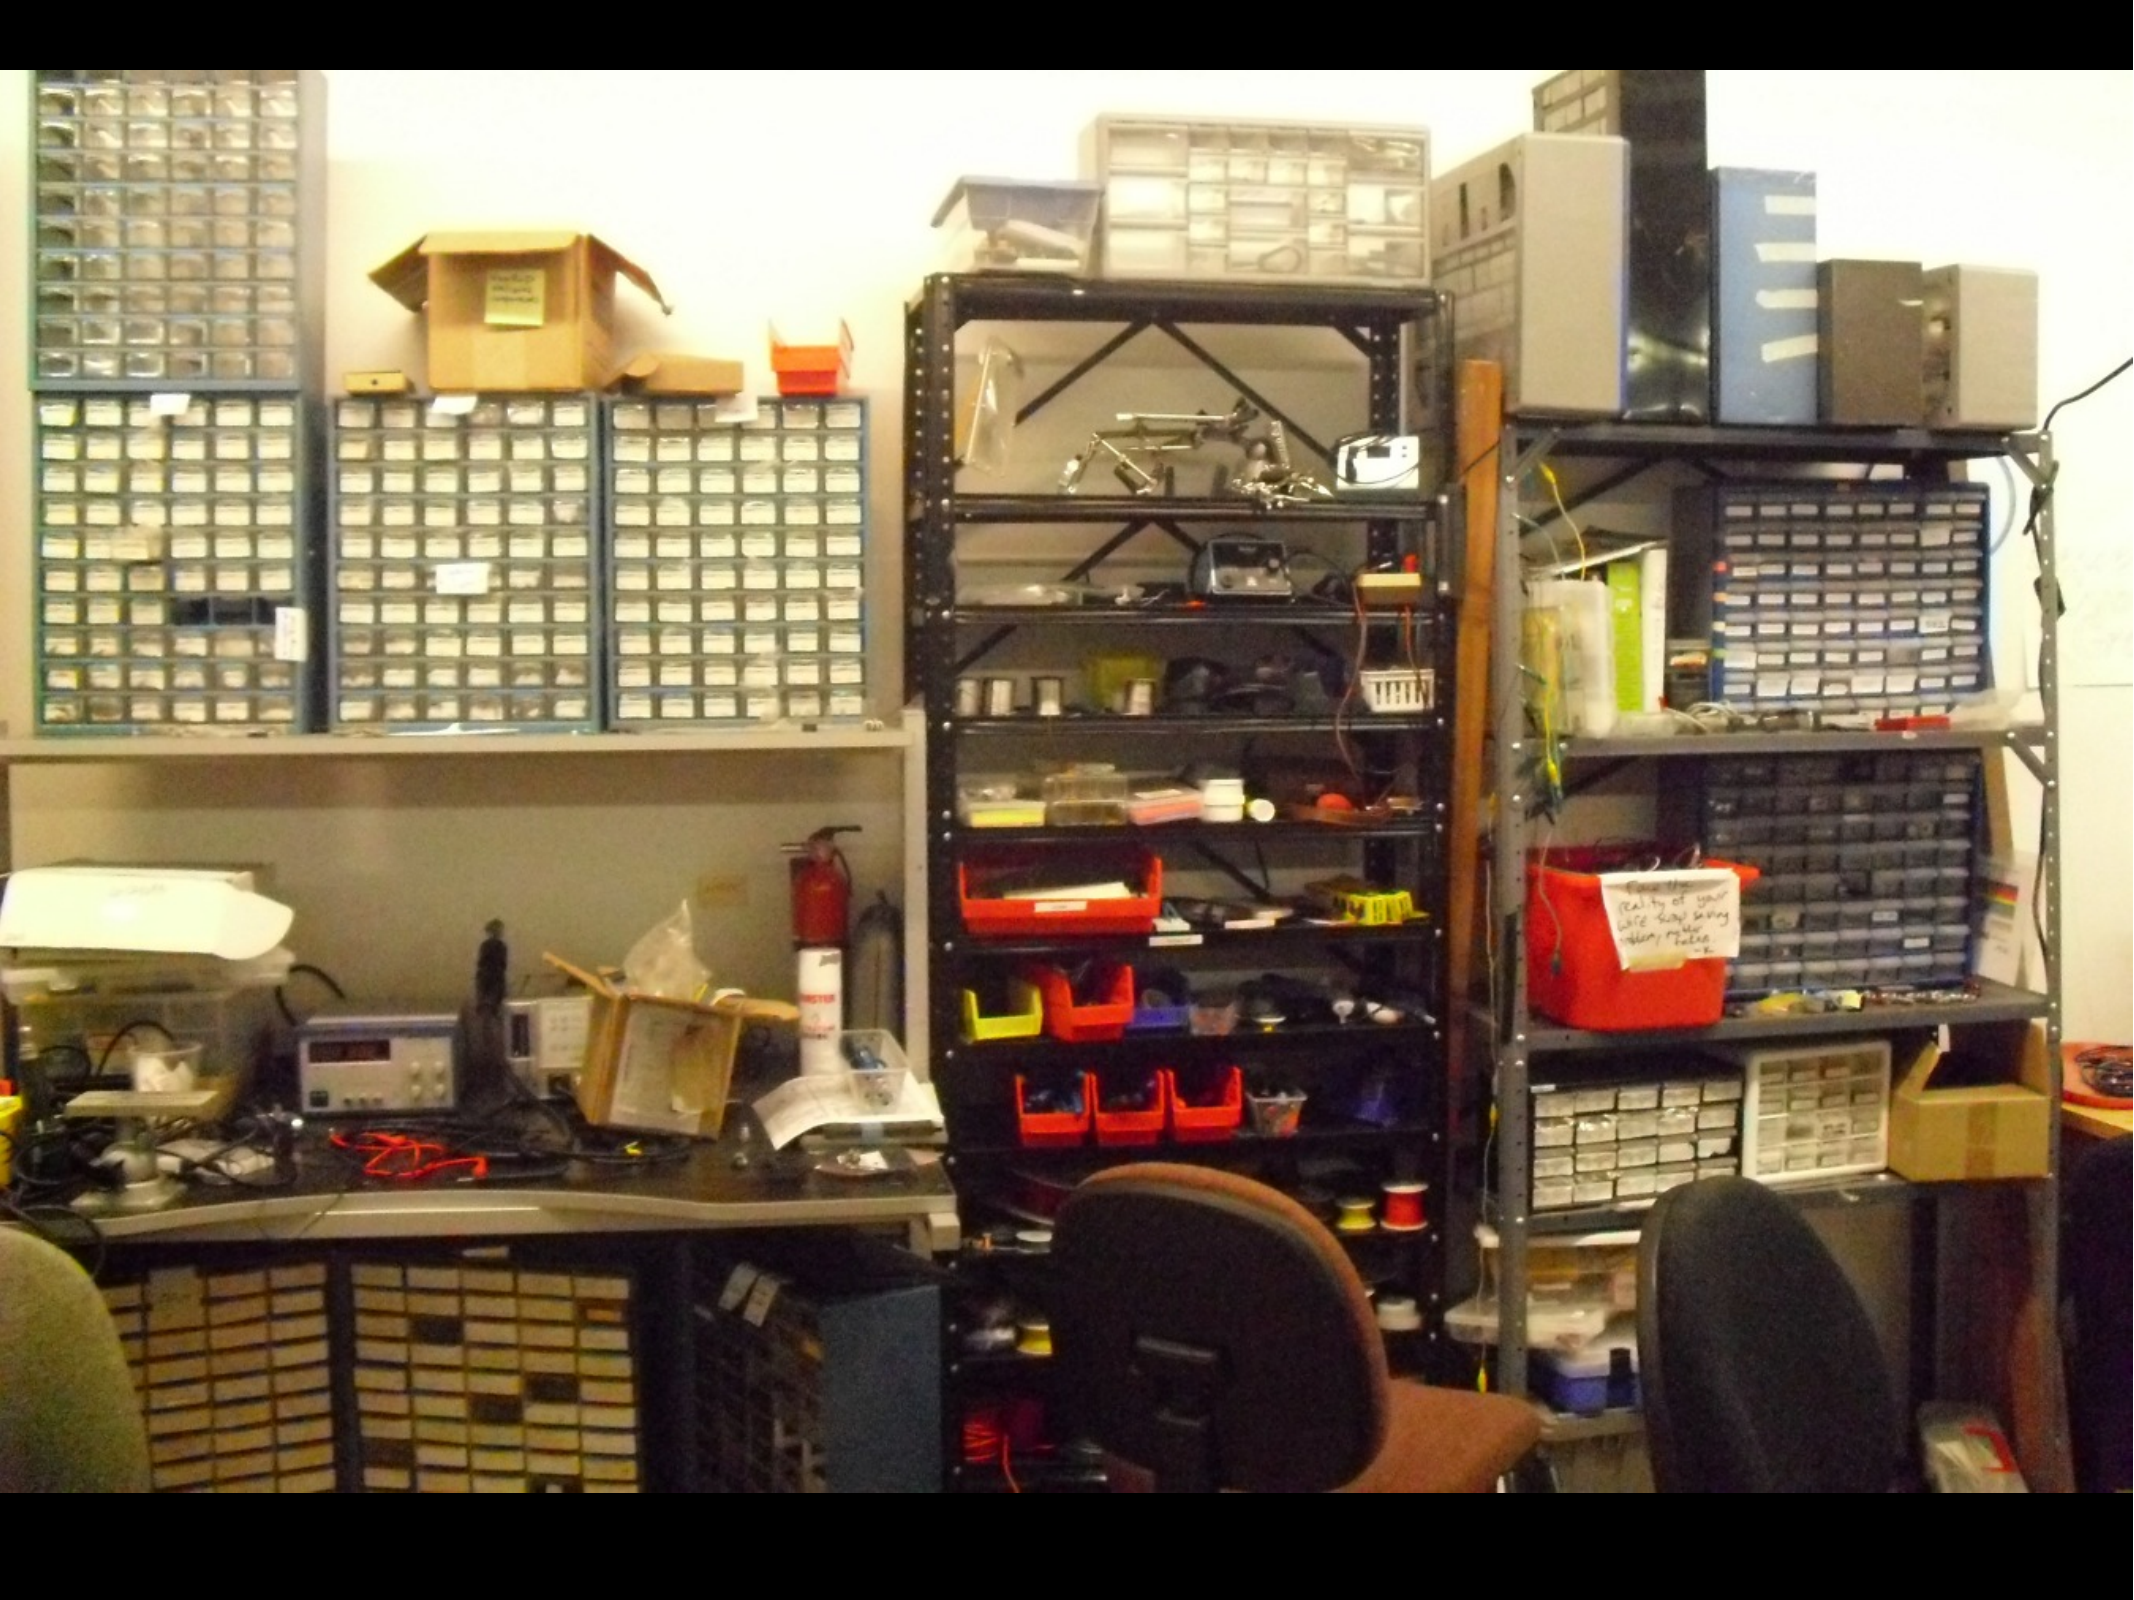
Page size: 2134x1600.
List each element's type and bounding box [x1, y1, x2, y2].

picture [0, 70, 2133, 1494]
